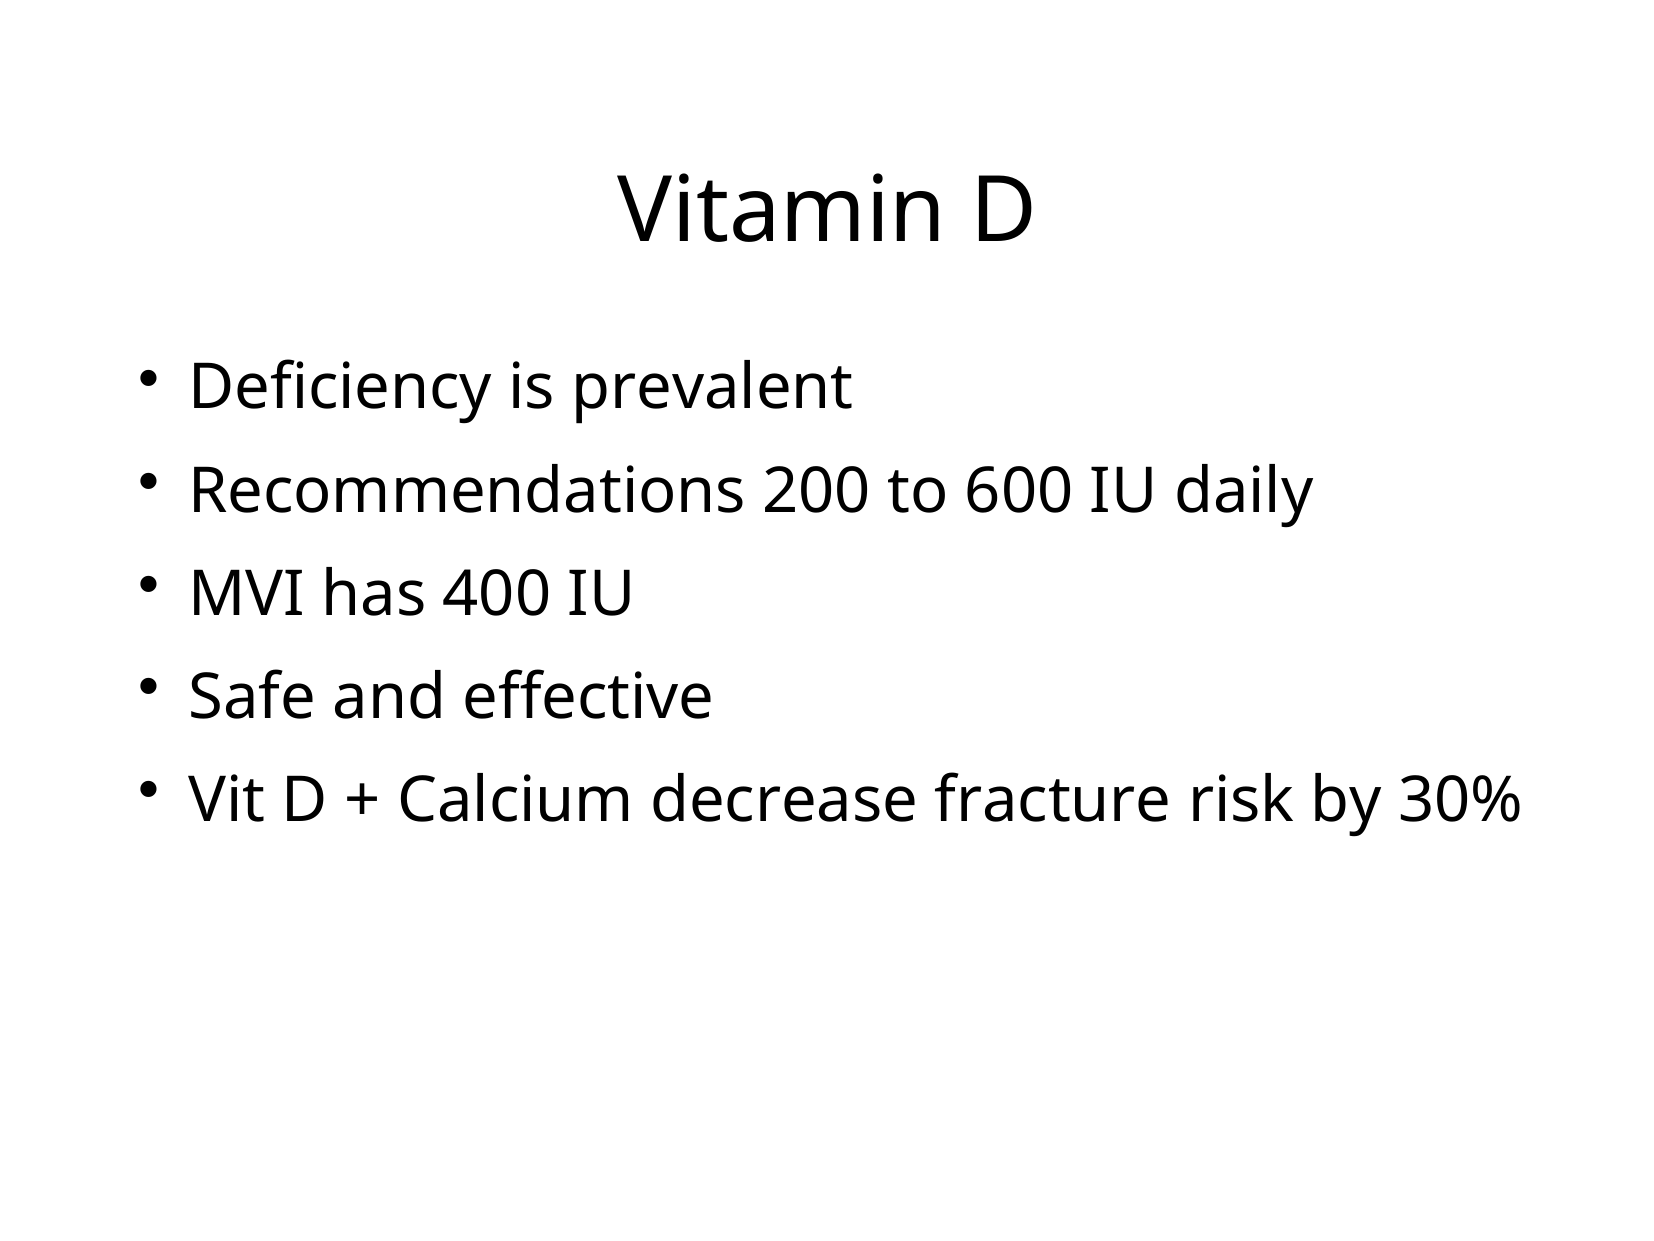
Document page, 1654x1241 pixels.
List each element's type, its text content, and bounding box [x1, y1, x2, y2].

title Vitamin D [121, 155, 1534, 258]
list Deficiency is prevalent Recommendations 200 to 600 IU daily MVI has 400 IU Safe and effective Vit D + Calcium decrease fracture risk by 30% [121, 344, 1534, 886]
